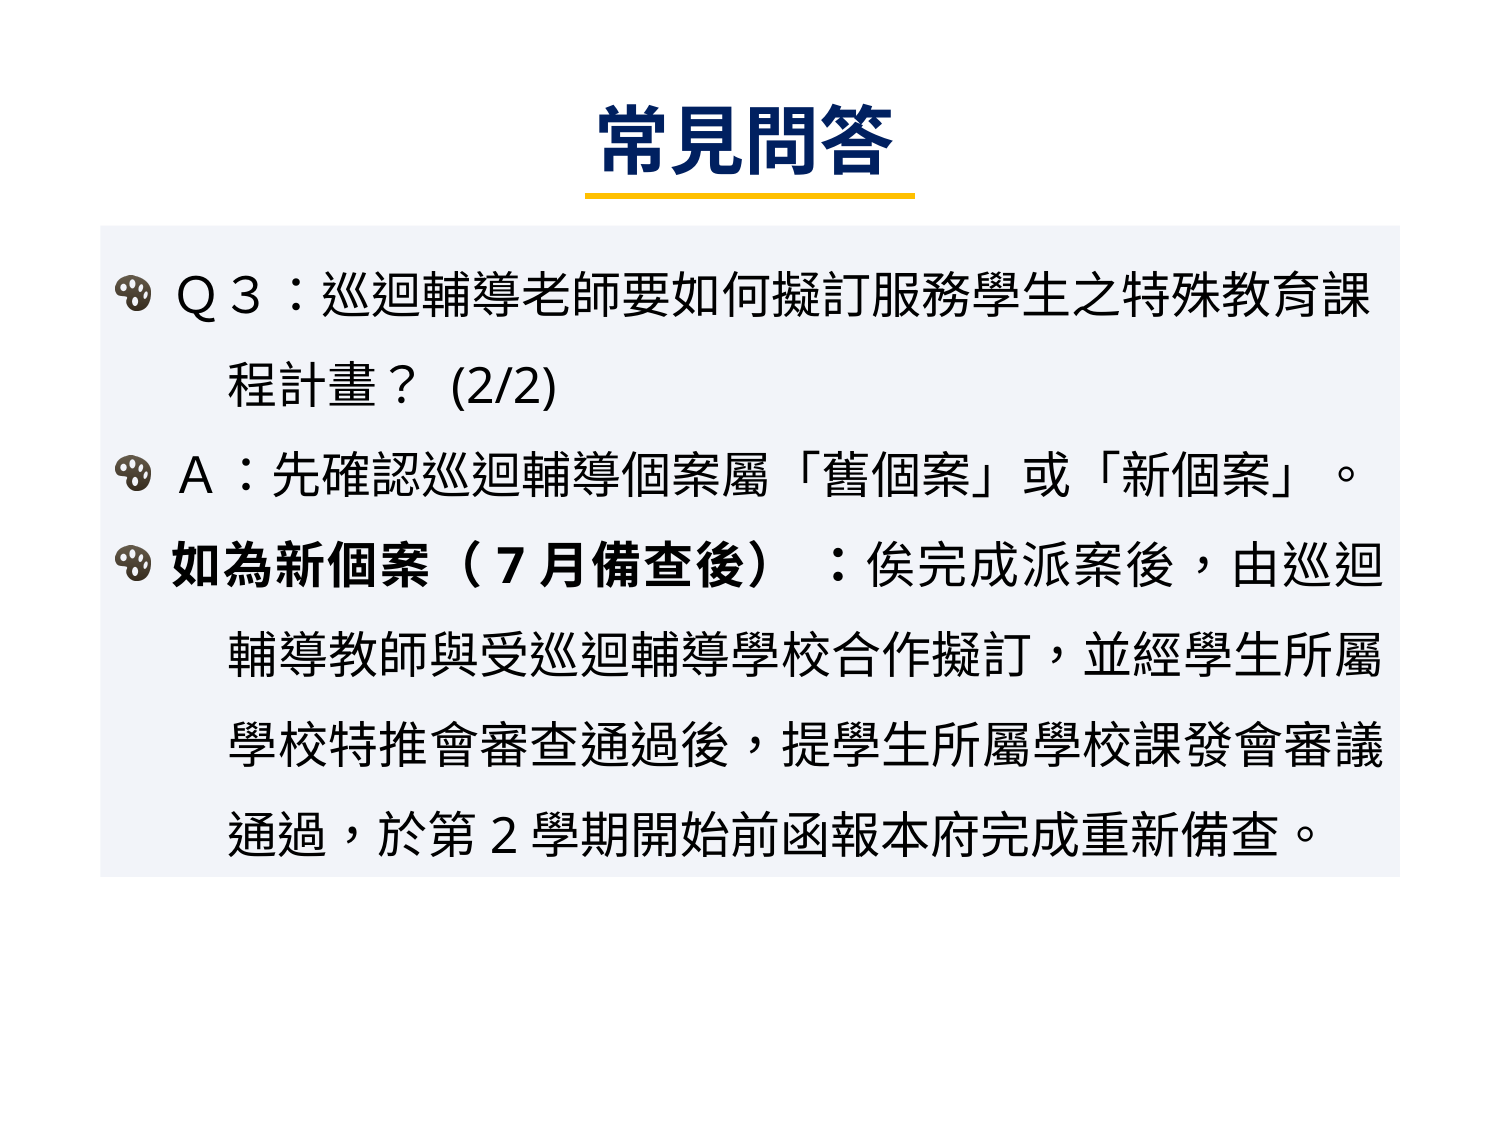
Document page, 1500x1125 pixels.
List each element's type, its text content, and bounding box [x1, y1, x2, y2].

title 常見問答 [41, 45, 1447, 233]
text_box Ｑ３：巡迴輔導老師要如何擬訂服務學生之特殊教育課程計畫？ (2/2) Ａ：先確認巡迴輔導個案屬「舊個案」或「新個案」。 如為新個案（7月備查後） ：俟完成派案後，由巡迴輔導教師與受巡迴輔導學校合作擬訂，並經學生所屬學校特推會審查通過後，提學生所屬學校課發會審議通過，於第2學期開始前函報本府完成重新備查。 [100, 225, 1400, 877]
